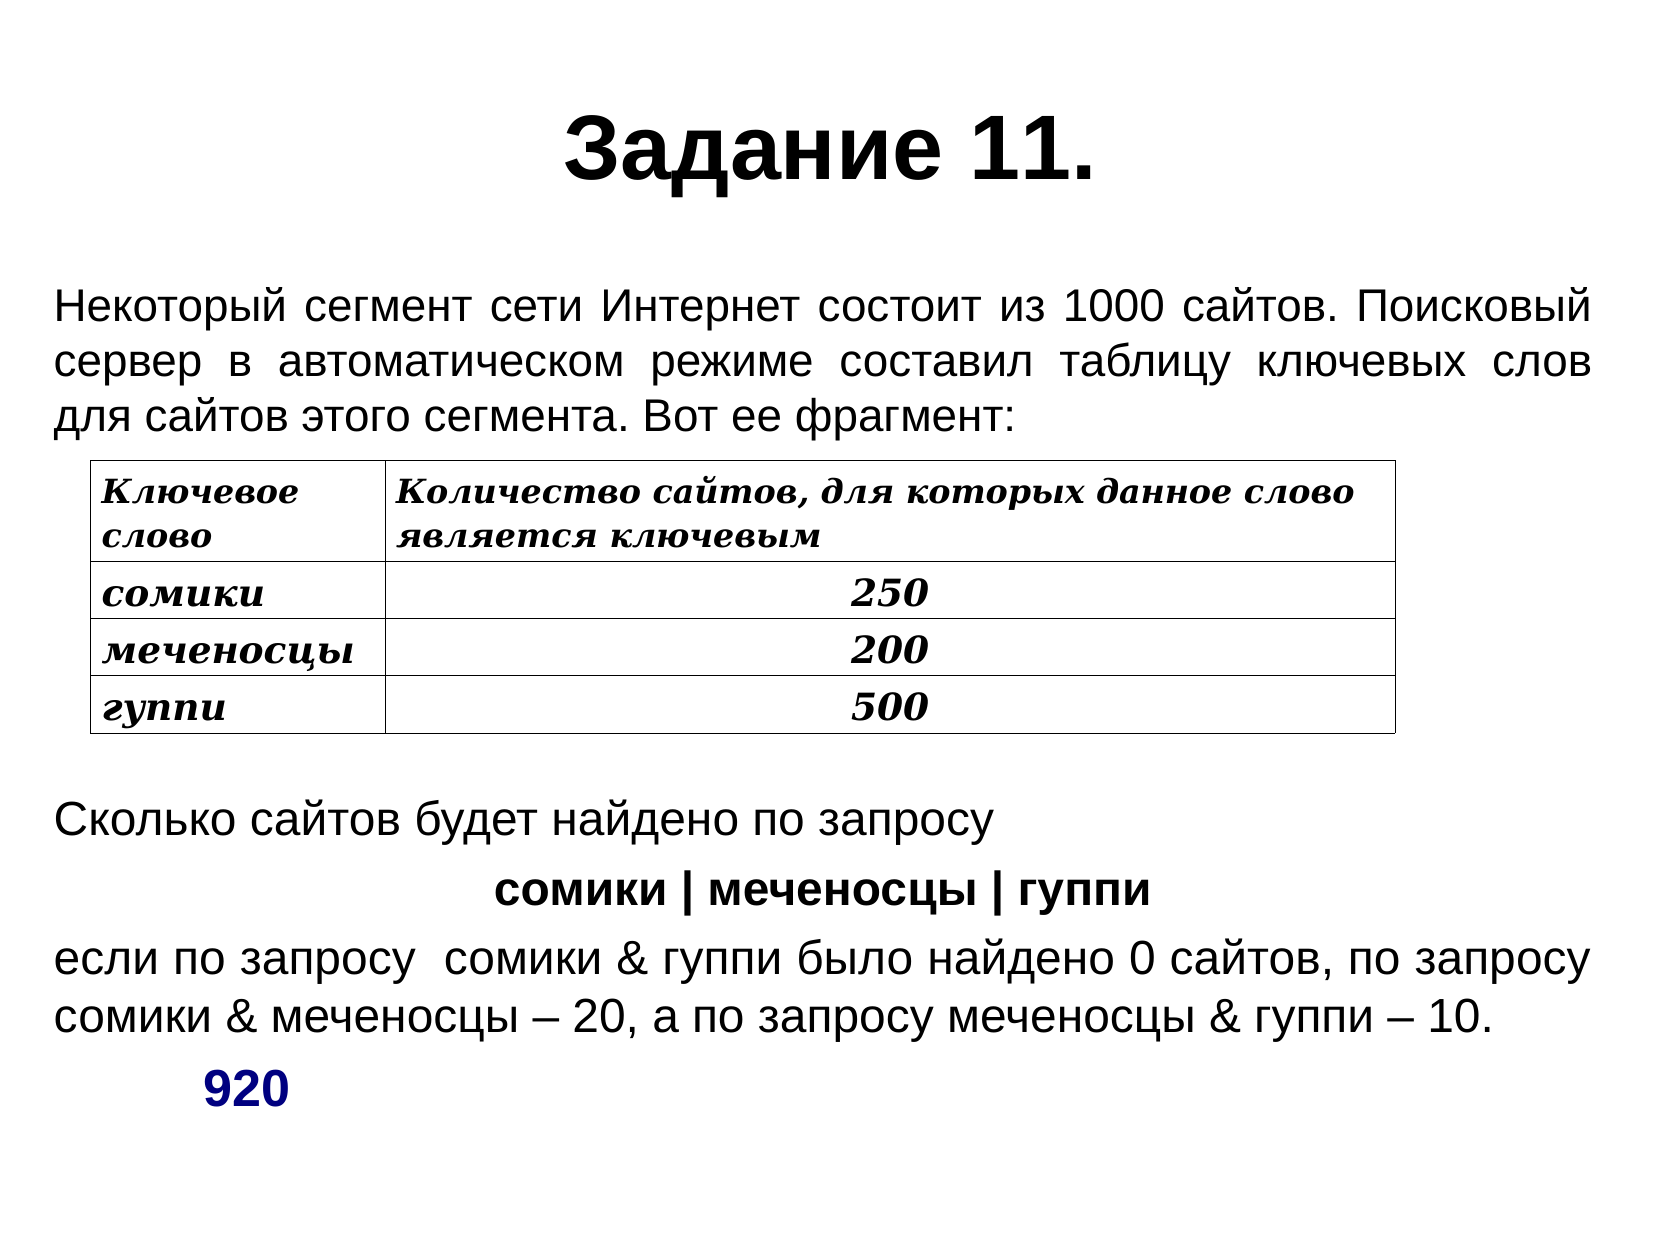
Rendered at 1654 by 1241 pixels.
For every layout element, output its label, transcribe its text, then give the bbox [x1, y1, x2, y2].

table_cell 500 [386, 676, 1395, 733]
list Некоторый сегмент сети Интернет состоит из 1000 сайтов. Поисковый сервер в автоматическом режиме составил таблицу ключевых слов для сайтов этого сегмента. Вот ее фрагмент: Сколько сайтов будет найдено по запросу сомики | меченосцы | гуппи если по запросу сомики & гуппи было найдено 0 сайтов, по запросу сомики & меченосцы – 20, а по запросу меченосцы & гуппи – 10. 920 [38, 268, 1609, 1194]
table_cell 200 [386, 619, 1395, 675]
table_cell 250 [386, 562, 1395, 618]
title Задание 11. [82, 68, 1571, 268]
table_cell гуппи [91, 676, 385, 733]
table_cell сомики [91, 562, 385, 618]
table_header Количество сайтов, для которых данное слово является ключевым [386, 461, 1395, 561]
table_header Ключевое слово [91, 461, 385, 561]
table_cell меченосцы [91, 619, 385, 675]
